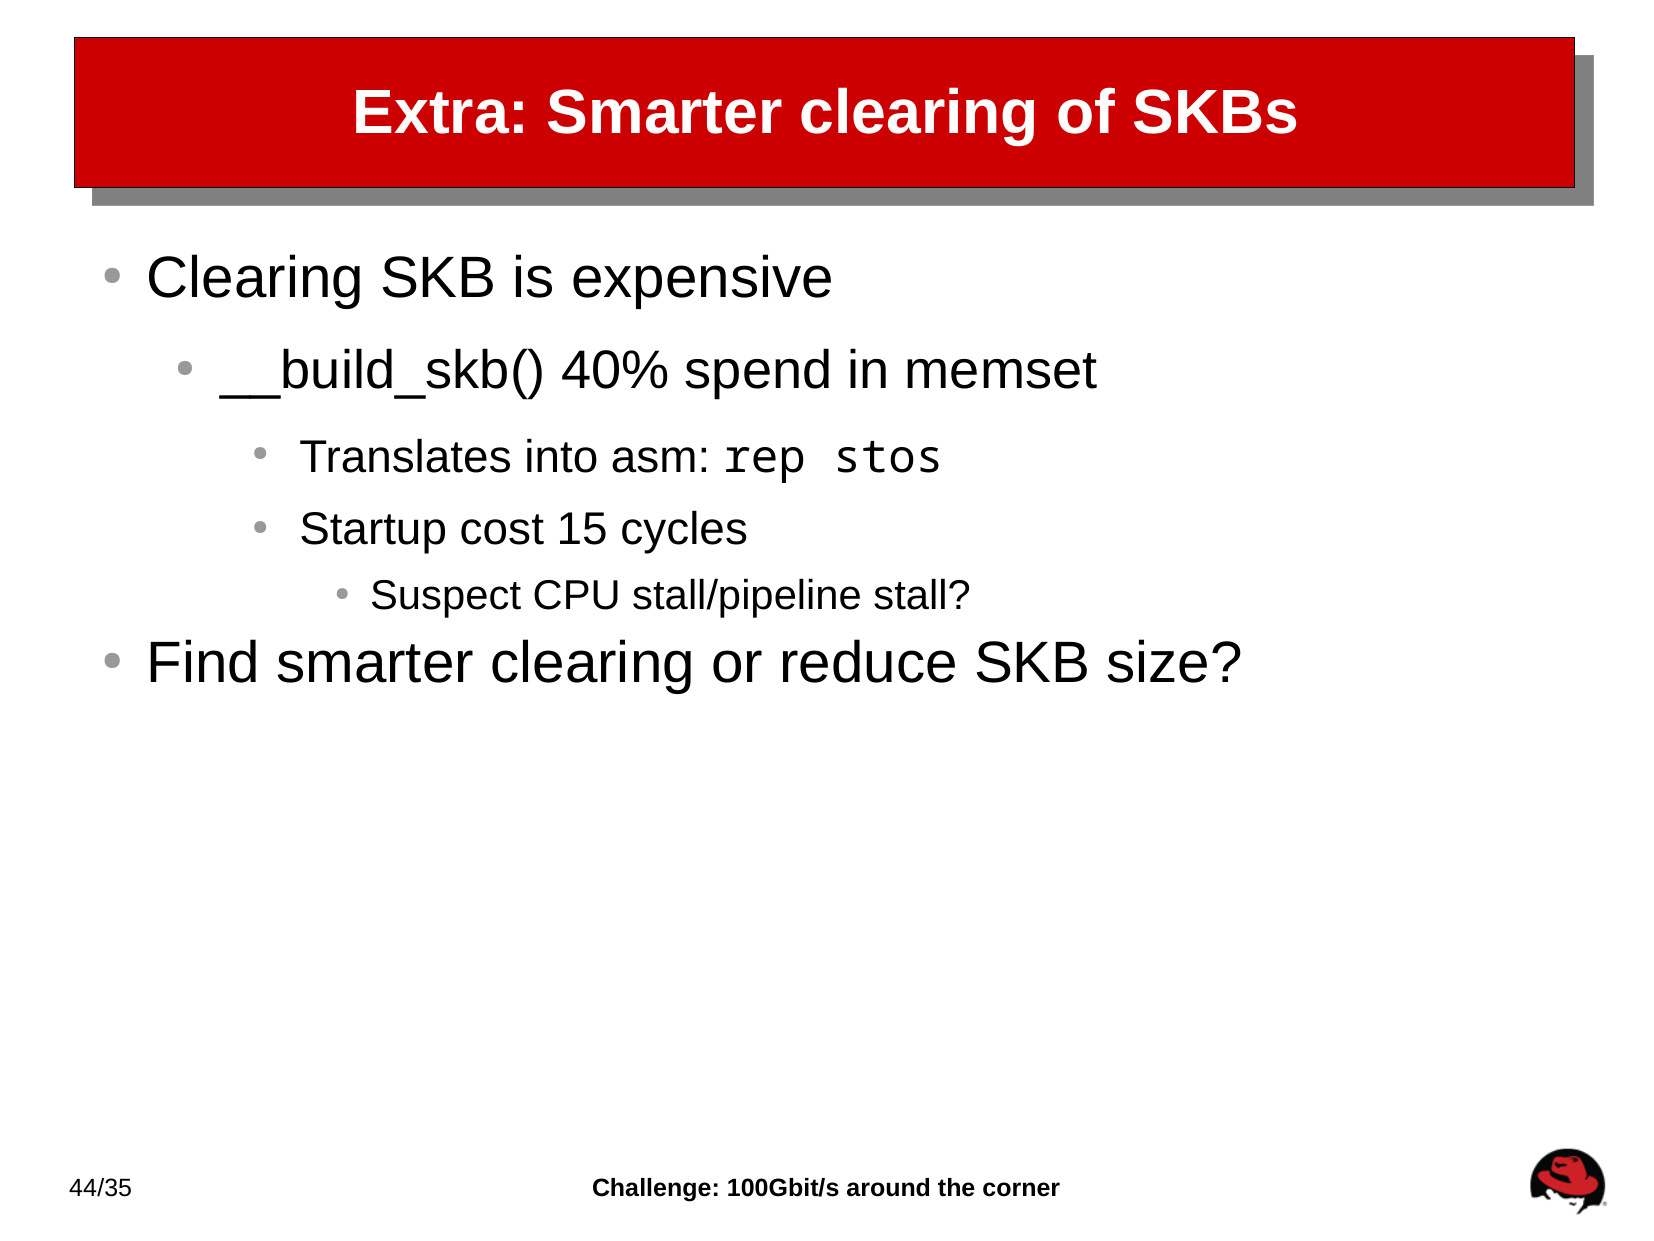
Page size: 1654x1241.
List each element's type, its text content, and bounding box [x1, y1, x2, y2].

title Extra: Smarter clearing of SKBs [82, 37, 1571, 188]
list Clearing SKB is expensive __build_skb() 40% spend in memset Translates into asm: rep stos Startup cost 15 cycles Suspect CPU stall/pipeline stall? Find smarter clearing or reduce SKB size? [86, 244, 1575, 1039]
picture [1529, 1146, 1613, 1224]
